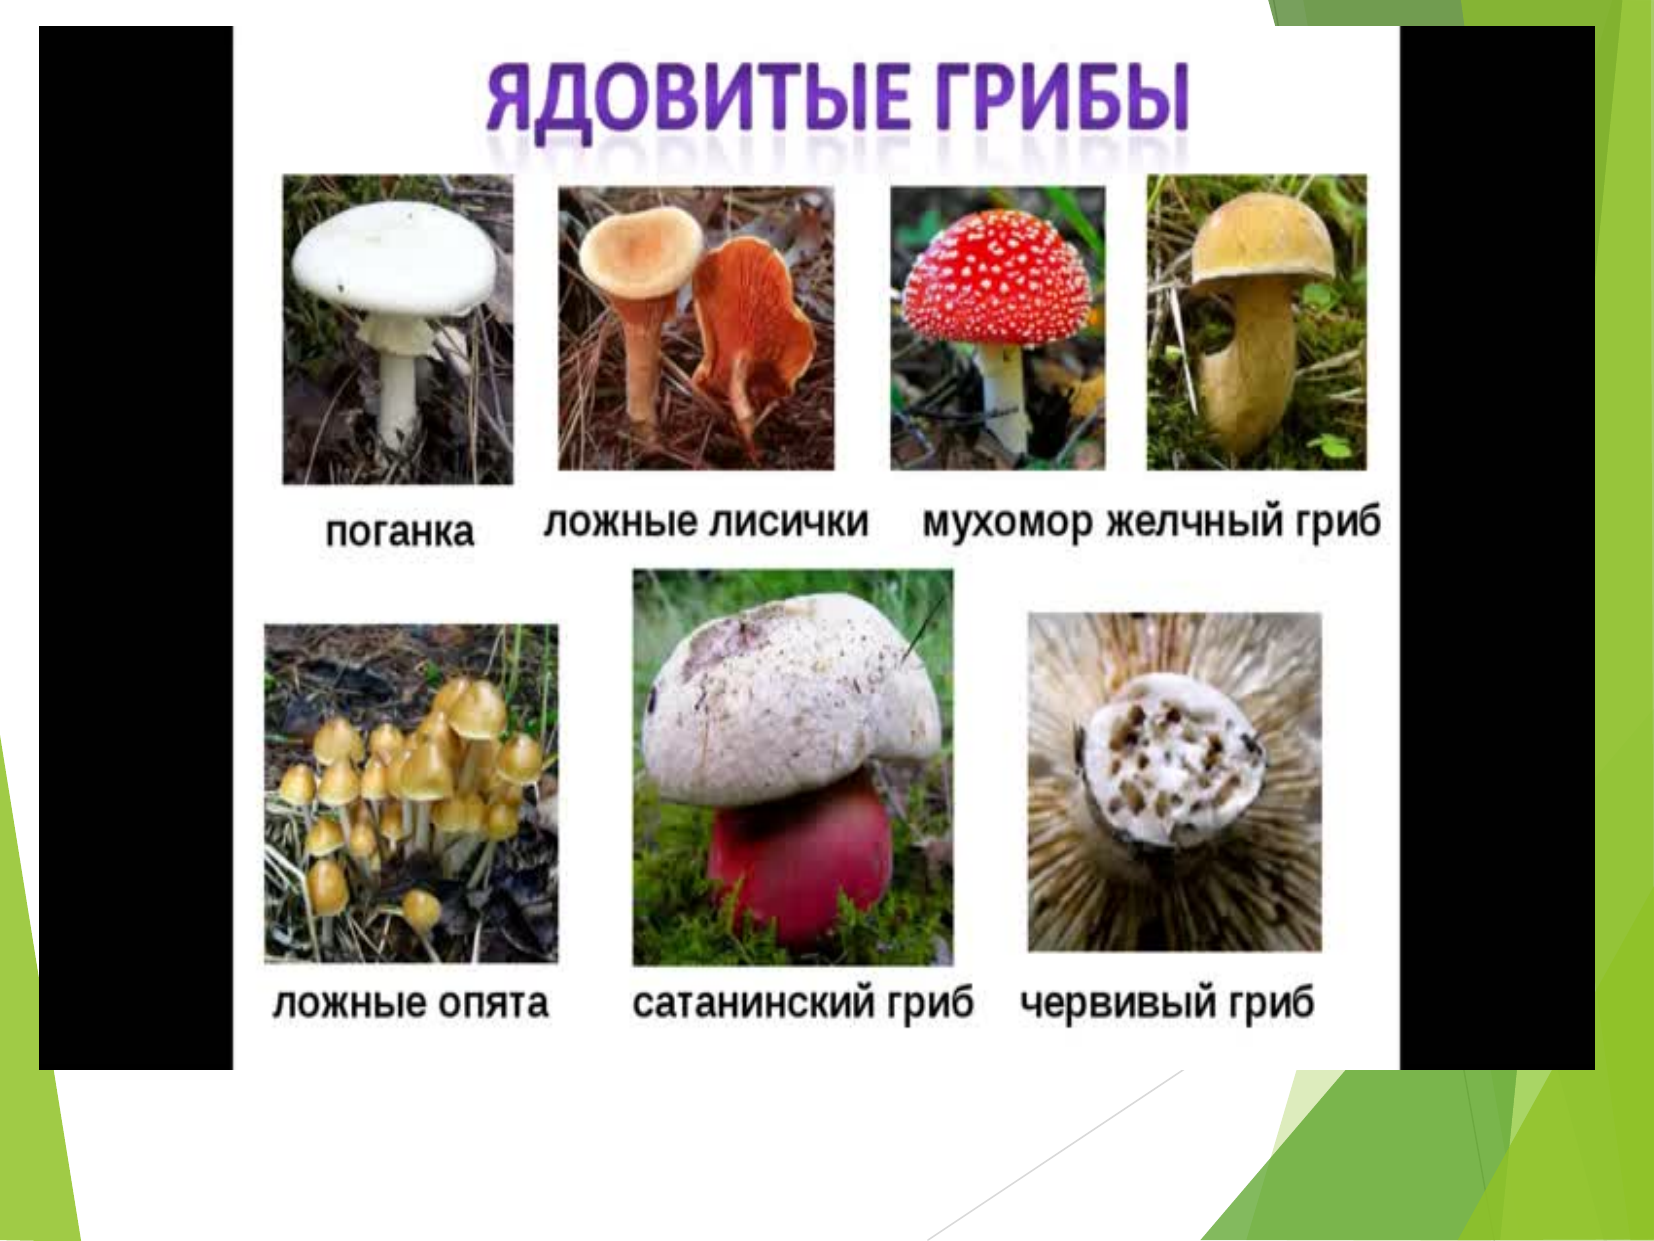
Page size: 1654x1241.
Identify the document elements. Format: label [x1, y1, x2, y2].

picture [39, 26, 1595, 1071]
